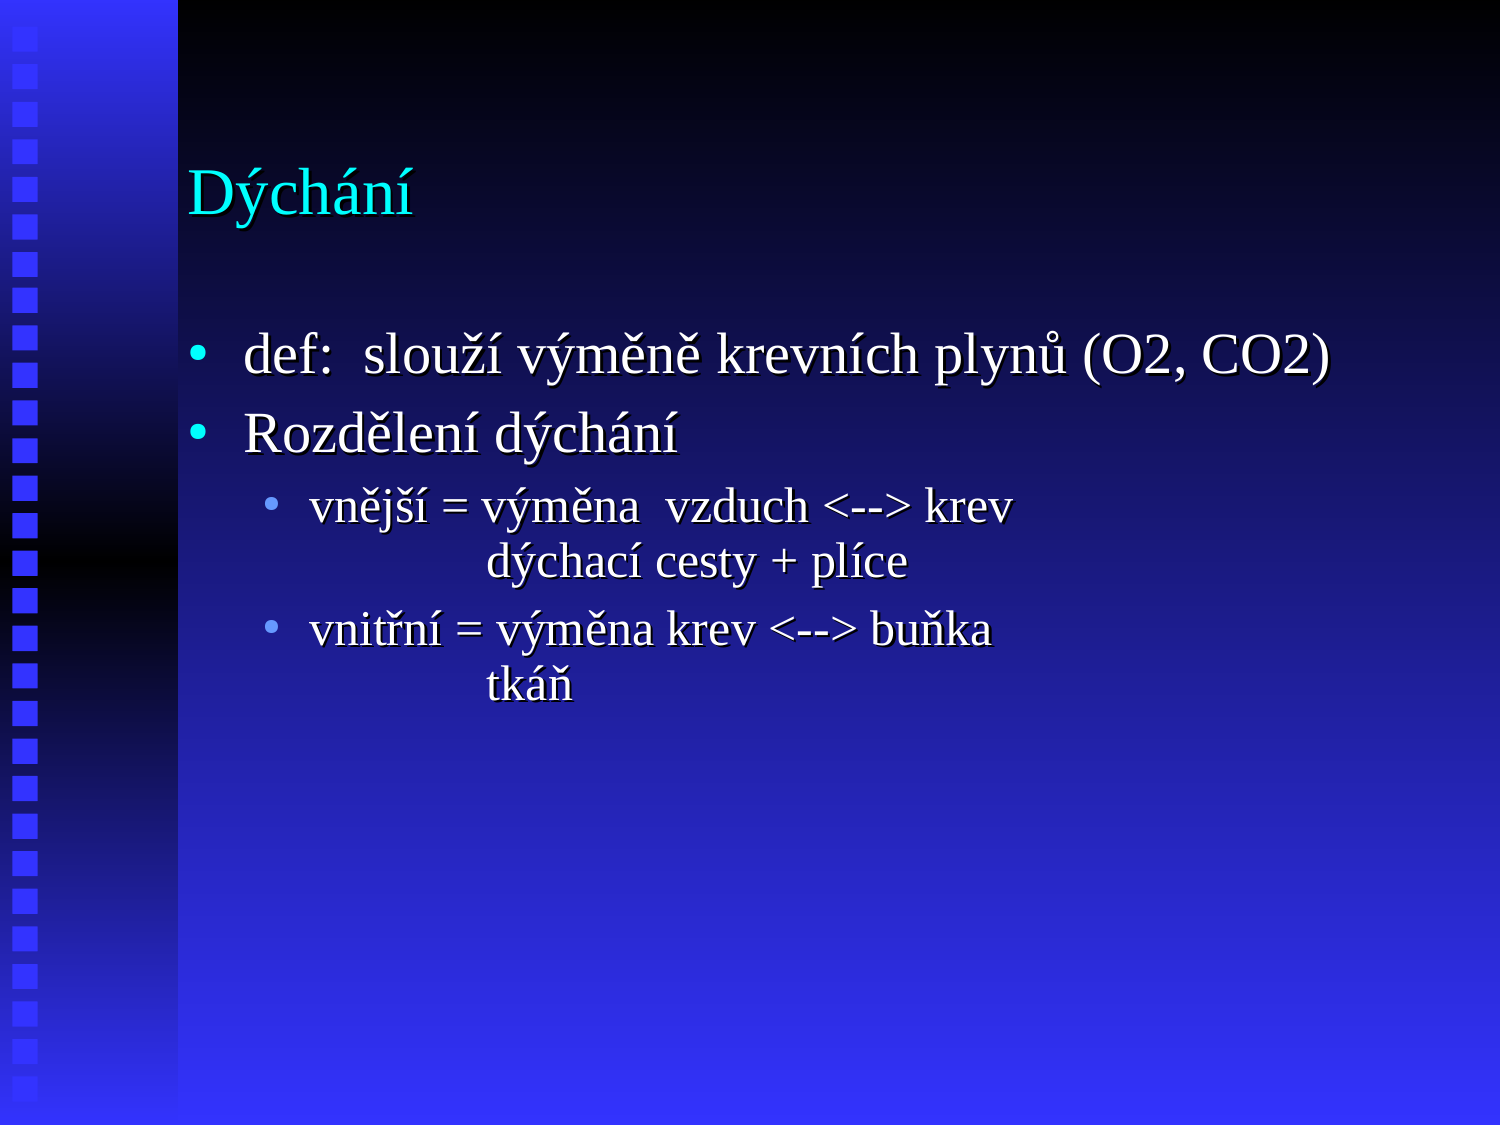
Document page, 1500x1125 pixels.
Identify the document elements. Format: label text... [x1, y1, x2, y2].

list def: slouží výměně krevních plynů (O2, CO2) Rozdělení dýchání vnější = výměna vzduch <--> krev dýchací cesty + plíce vnitřní = výměna krev <--> buňka tkáň [187, 324, 1463, 1001]
title Dýchání [187, 99, 1463, 288]
